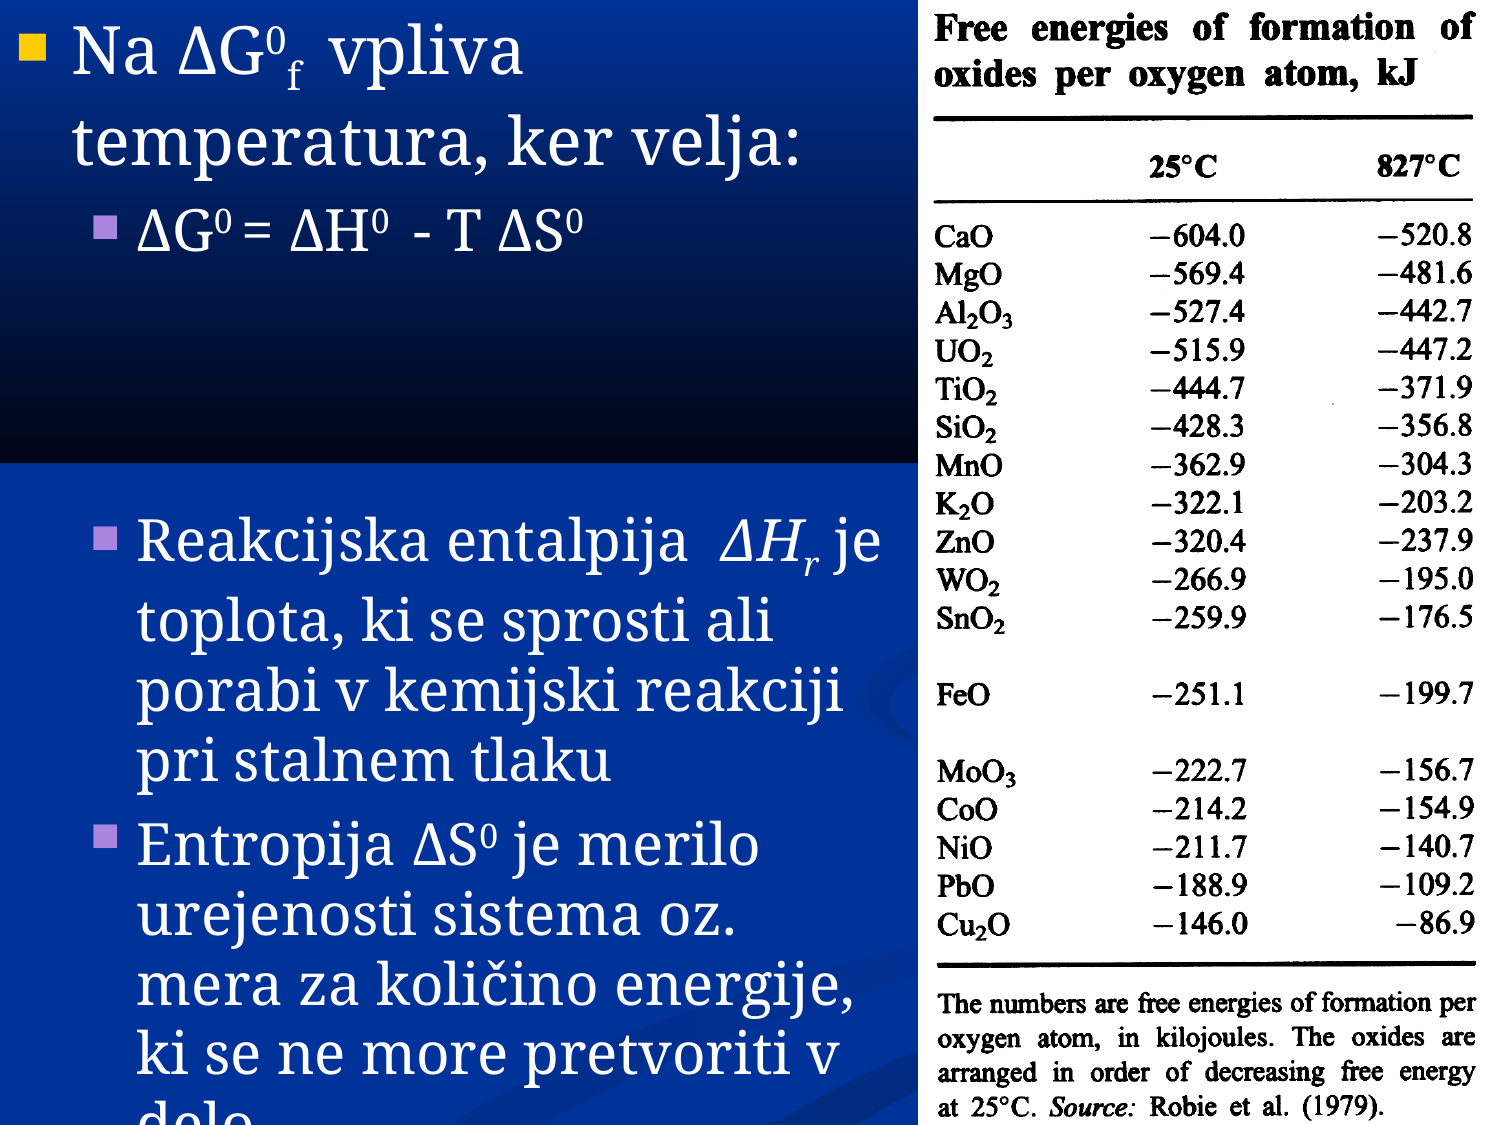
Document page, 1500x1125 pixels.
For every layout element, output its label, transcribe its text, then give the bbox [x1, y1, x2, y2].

picture [918, 0, 1500, 1125]
list Na ΔG0f vpliva temperatura, ker velja: ΔG0 = ΔH0 - T ΔS0 Reakcijska entalpija ΔHr je toplota, ki se sprosti ali porabi v kemijski reakciji pri stalnem tlaku Entropija ΔS0 je merilo urejenosti sistema oz. mera za količino energije, ki se ne more pretvoriti v delo. [0, 0, 904, 1125]
